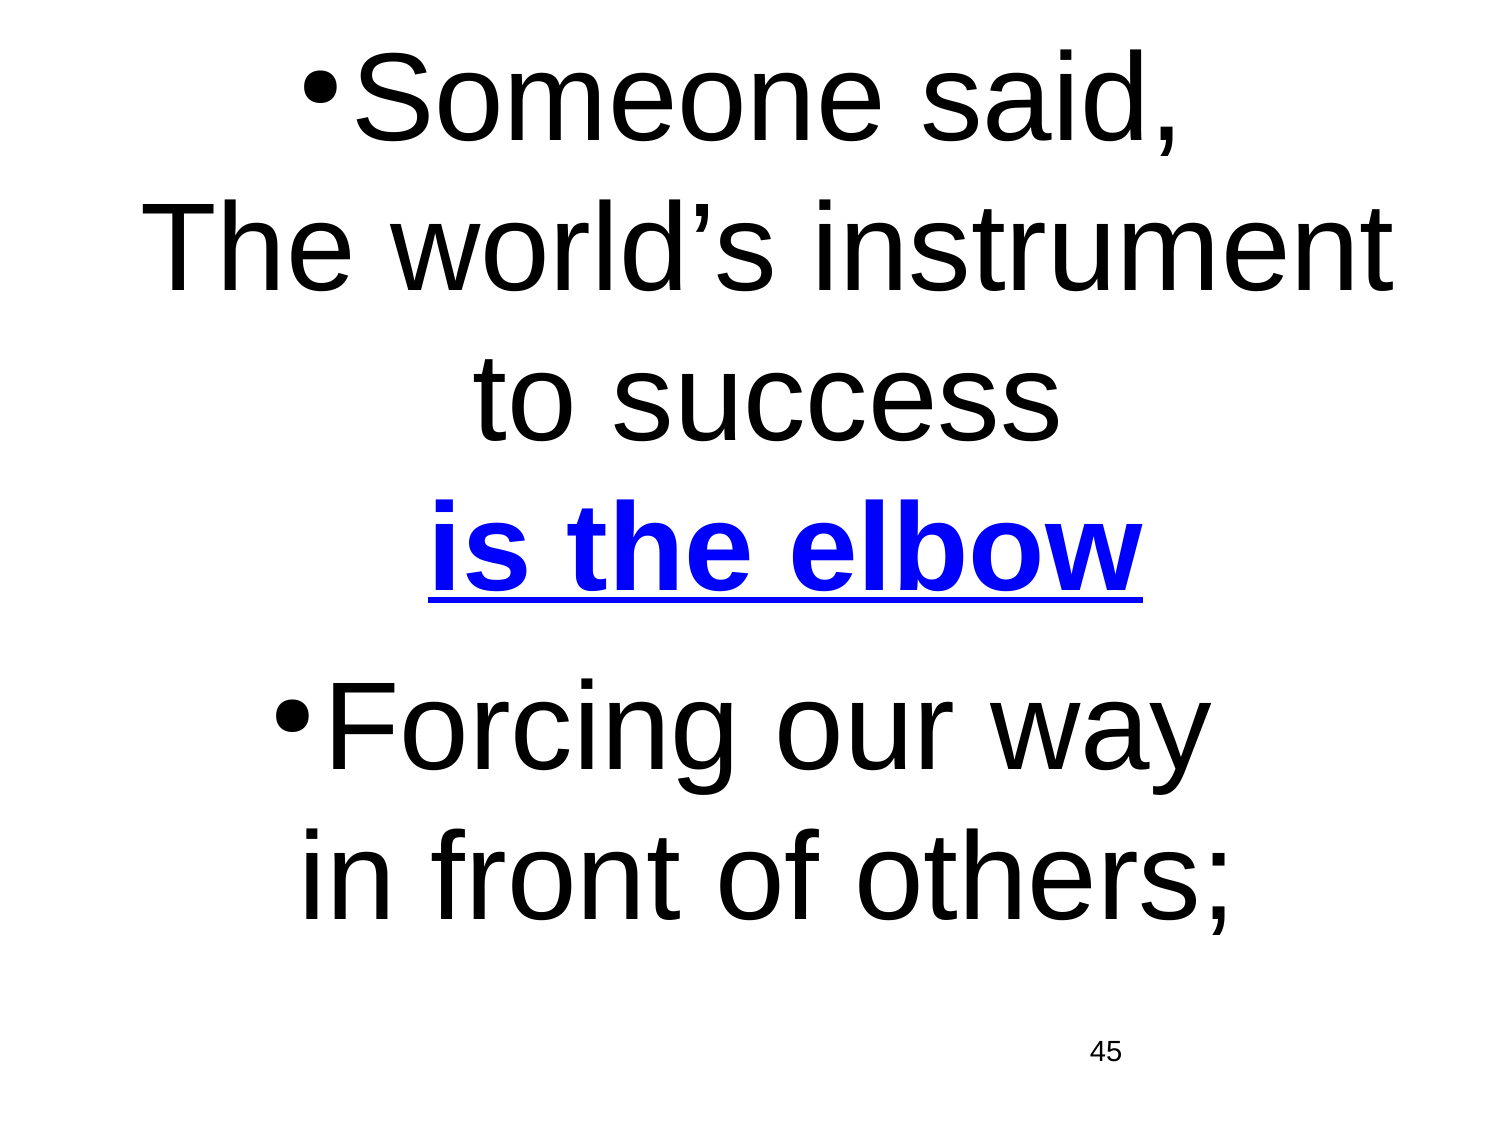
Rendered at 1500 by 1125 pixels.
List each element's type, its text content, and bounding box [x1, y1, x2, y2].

list Someone said, The world’s instrument to success is the elbow Forcing our way in front of others; [15, 15, 1486, 1111]
